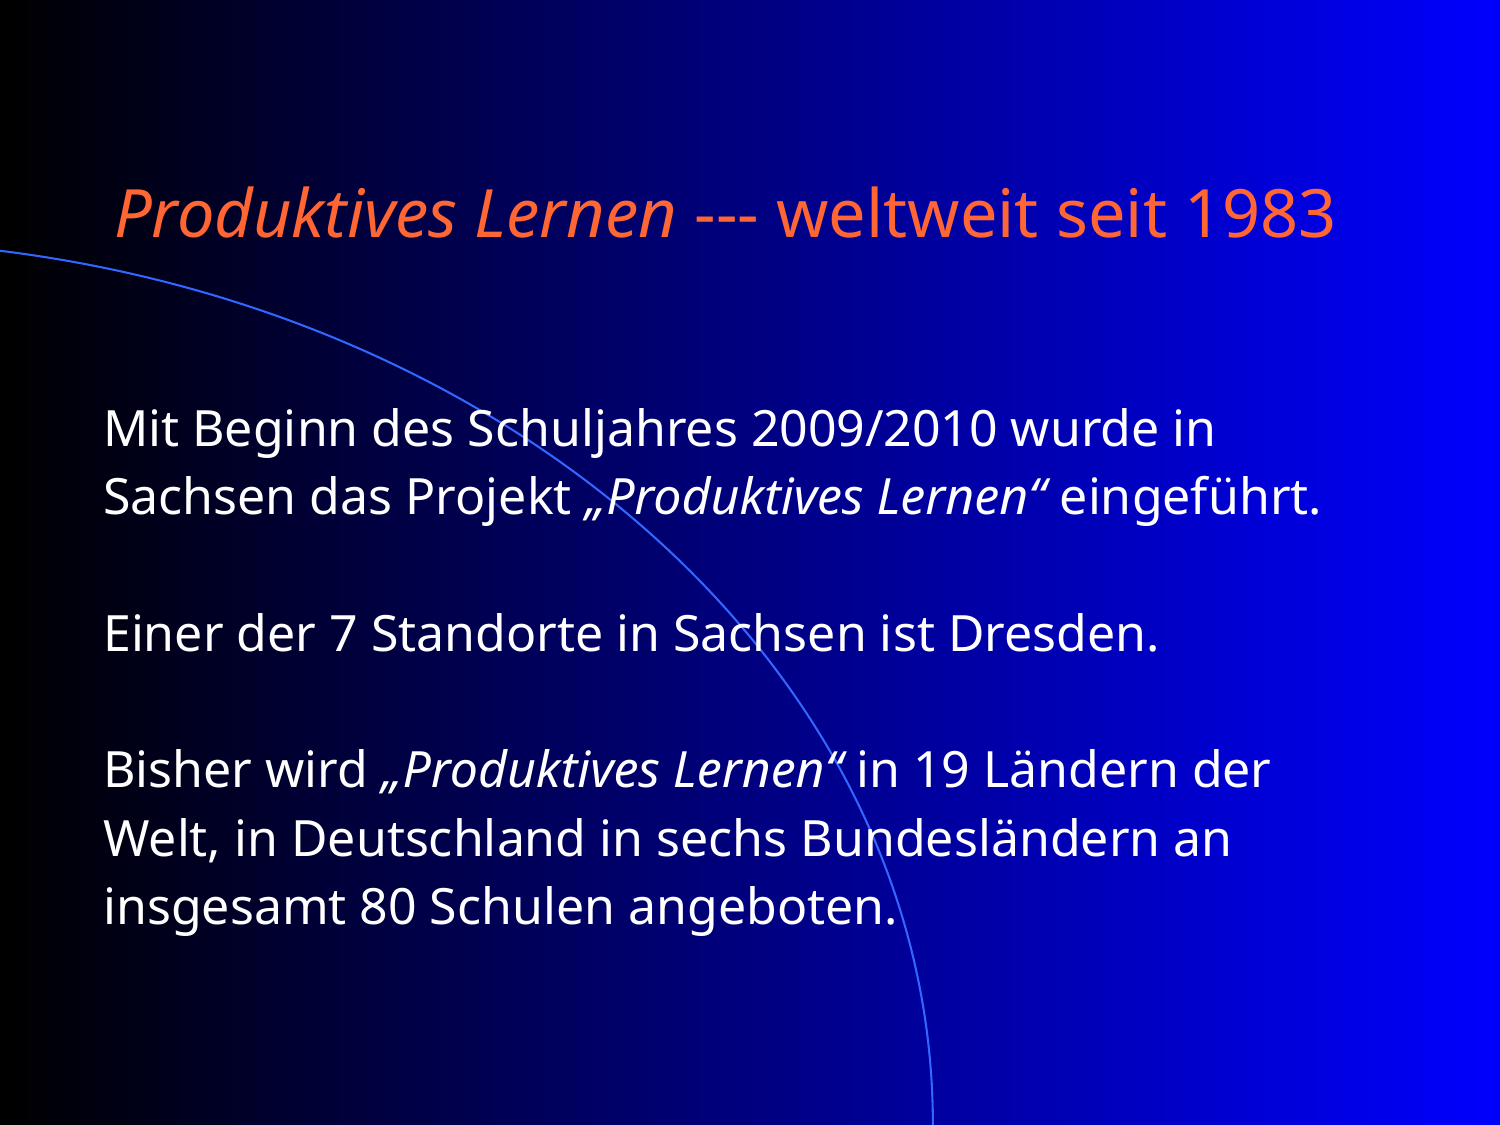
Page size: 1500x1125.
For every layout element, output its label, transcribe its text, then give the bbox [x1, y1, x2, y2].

text_box Produktives Lernen --- weltweit seit 1983 [88, 118, 1364, 306]
text_box Mit Beginn des Schuljahres 2009/2010 wurde in Sachsen das Projekt „Produktives Lernen“ eingeführt. Einer der 7 Standorte in Sachsen ist Dresden. Bisher wird „Produktives Lernen“ in 19 Ländern der Welt, in Deutschland in sechs Bundesländern an insgesamt 80 Schulen angeboten. [88, 385, 1365, 947]
